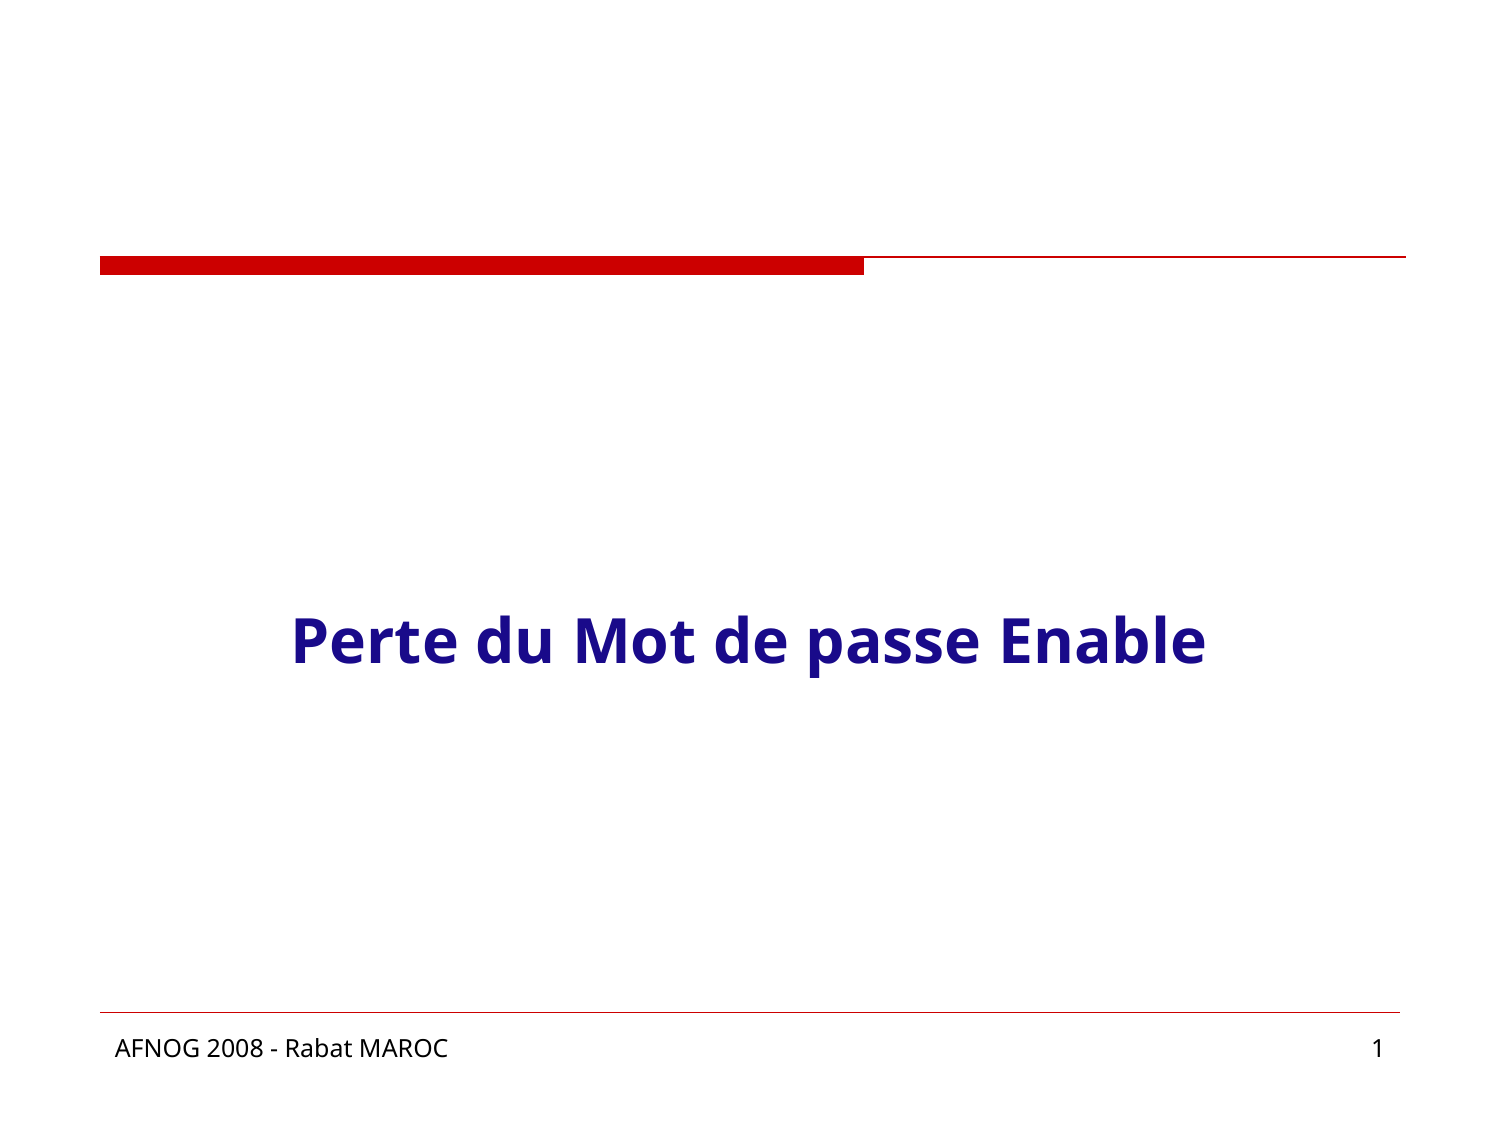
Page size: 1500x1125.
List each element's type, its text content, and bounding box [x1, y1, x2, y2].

text_box AFNOG 2008 - Rabat MAROC [99, 1024, 551, 1103]
list Perte du Mot de passe Enable [92, 287, 1406, 988]
text_box 7 [1074, 1024, 1401, 1103]
